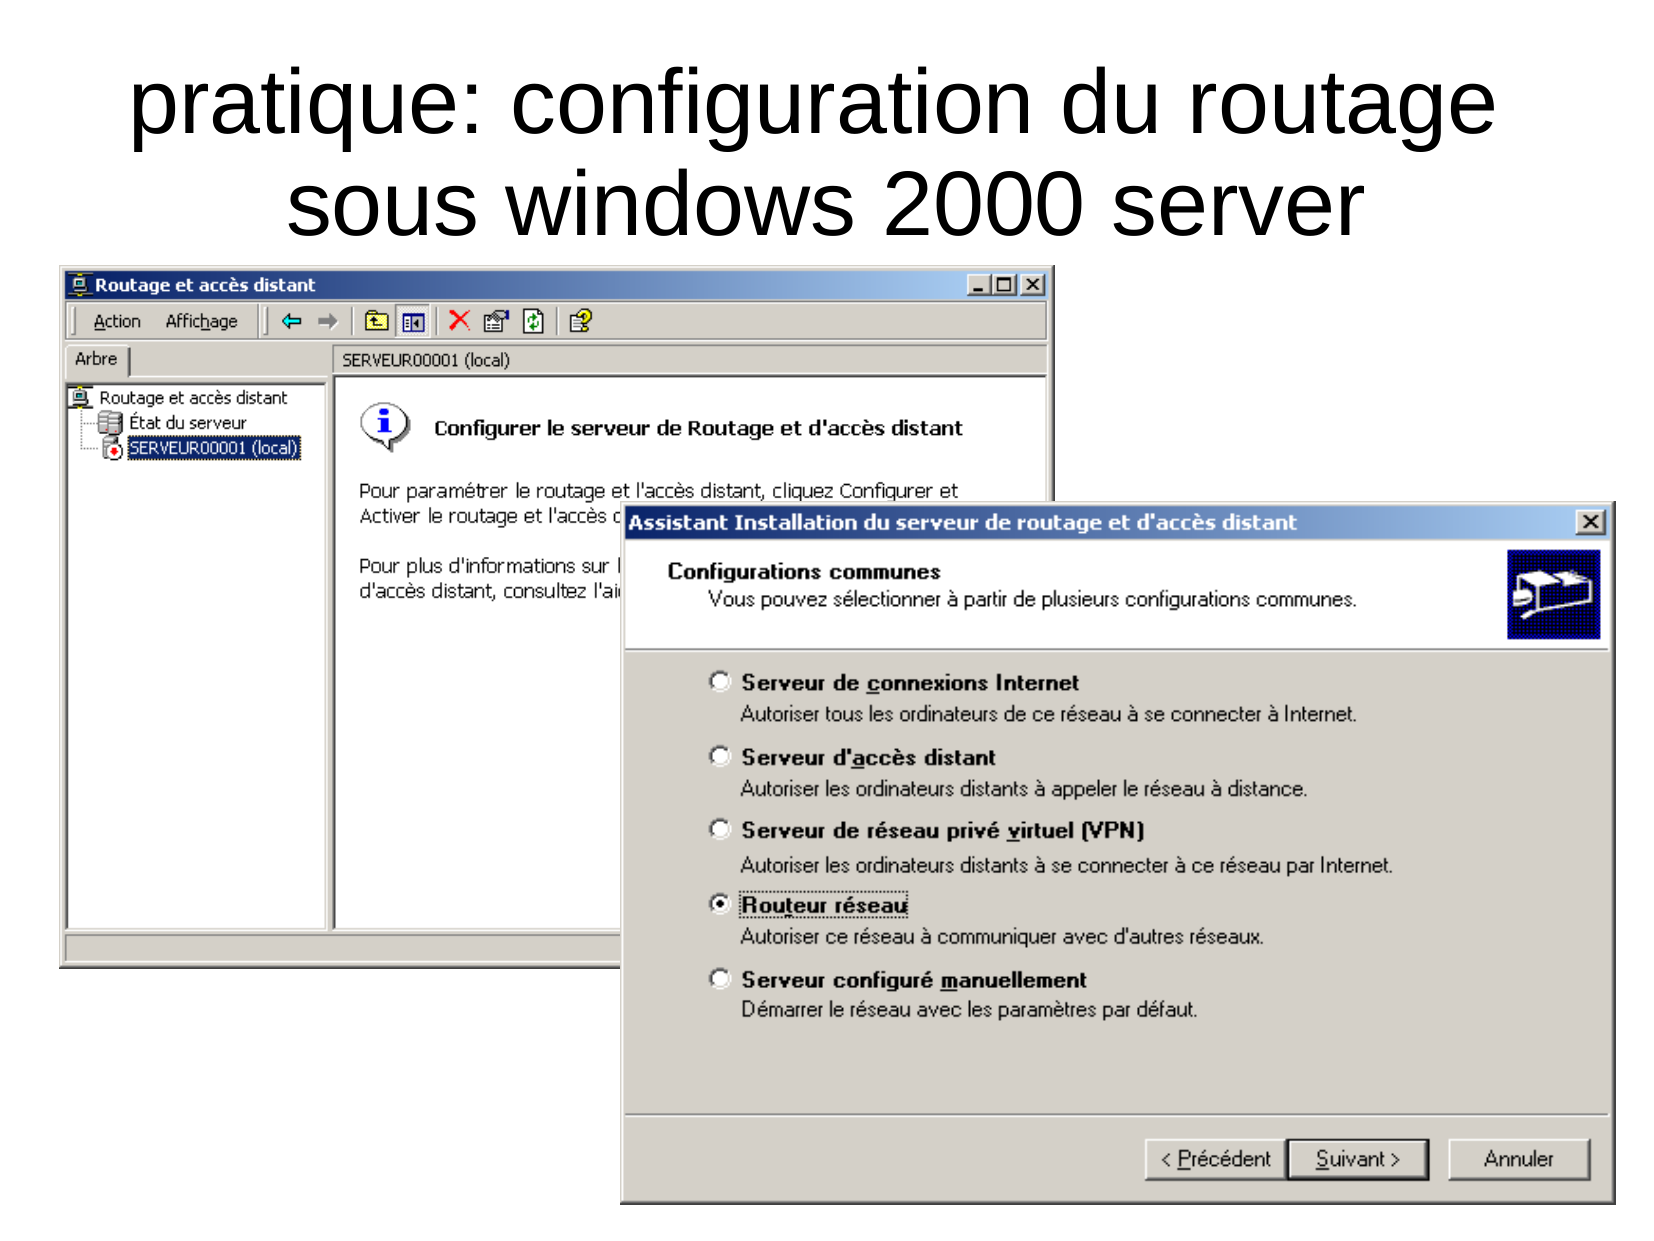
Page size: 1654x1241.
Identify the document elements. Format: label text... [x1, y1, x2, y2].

title pratique: configuration du routage sous windows 2000 server [82, 49, 1571, 257]
picture [59, 265, 1616, 1206]
